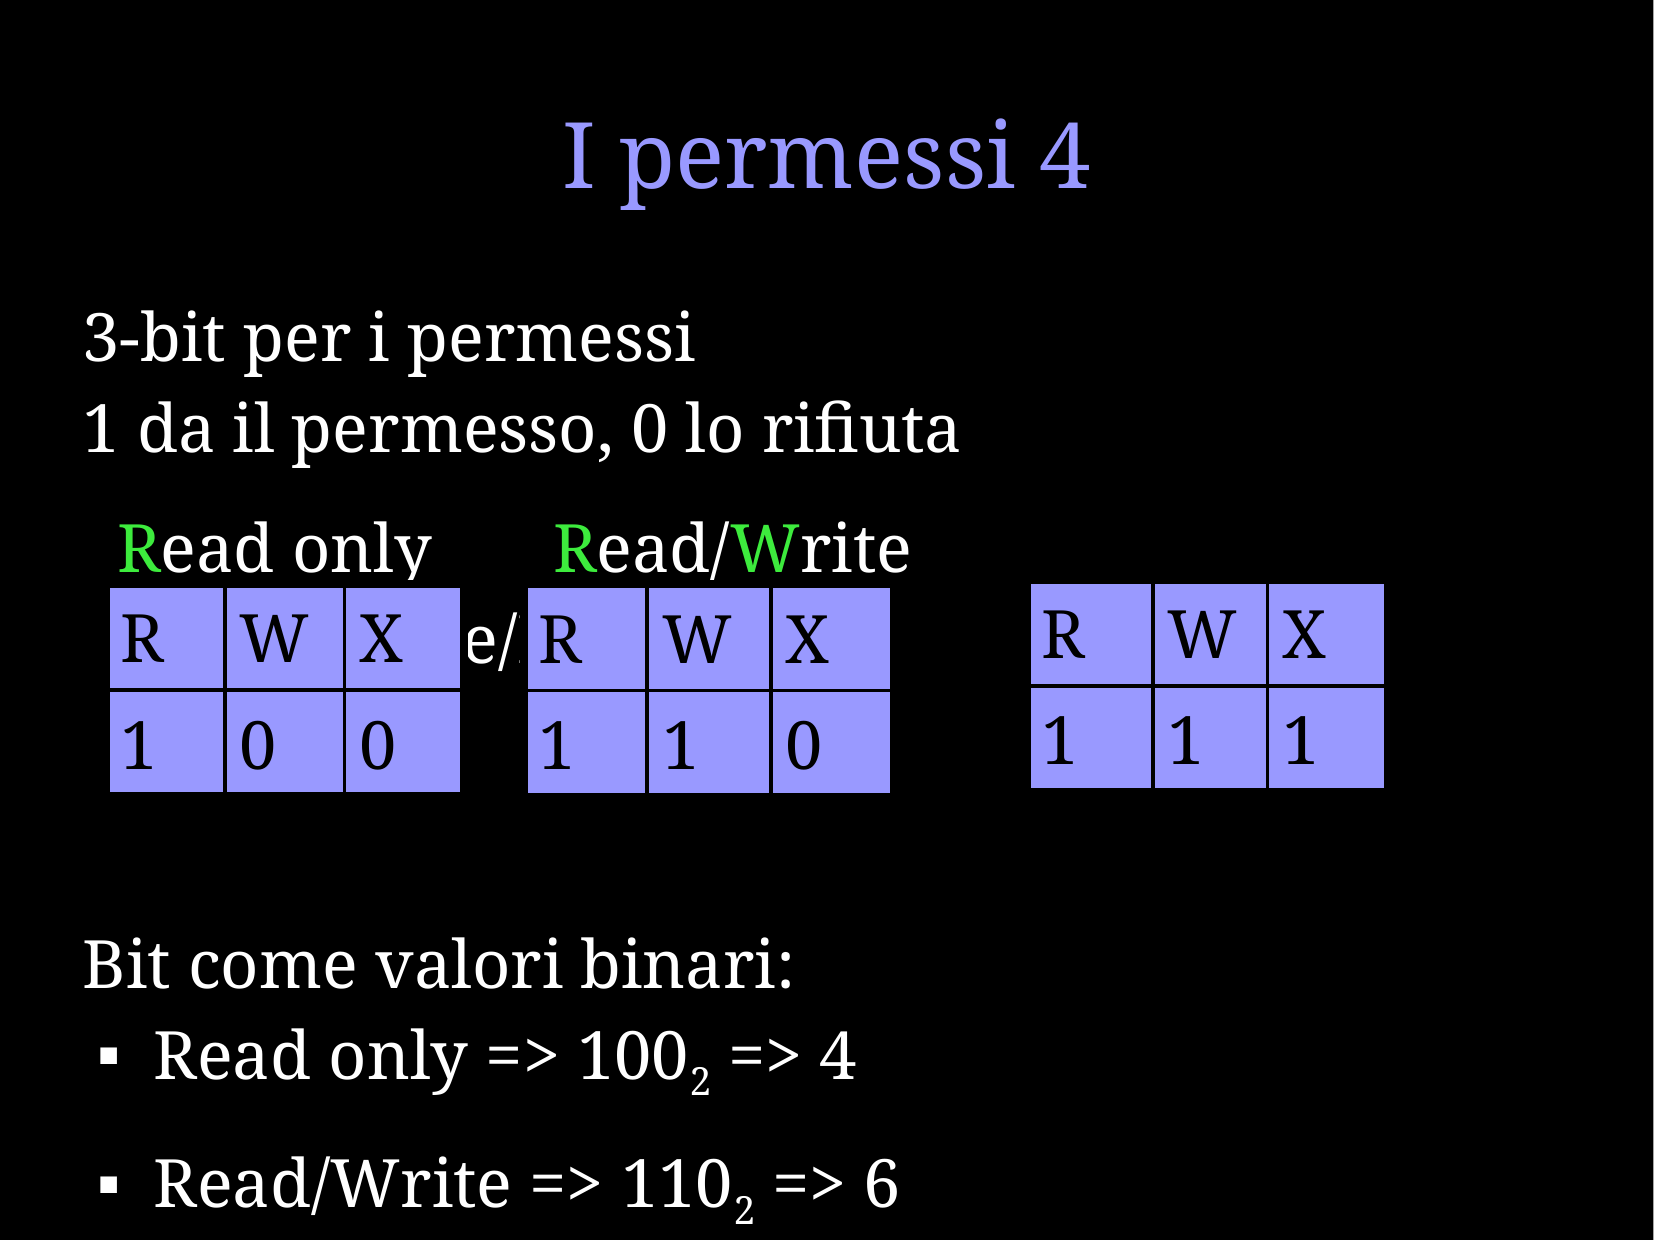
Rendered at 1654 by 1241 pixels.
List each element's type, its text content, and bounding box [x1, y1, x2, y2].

table_header W [227, 588, 343, 688]
table_cell 1 [1031, 688, 1151, 788]
table_header W [649, 588, 769, 689]
table_header W [1155, 584, 1266, 684]
table_cell 1 [649, 692, 769, 793]
table_header X [1269, 584, 1384, 684]
table_header X [773, 588, 890, 689]
table_header R [1031, 584, 1151, 684]
title I permessi 4 [82, 56, 1571, 250]
table_header X [346, 588, 460, 688]
table_cell 1 [1155, 688, 1266, 788]
table_cell 0 [773, 692, 890, 793]
table_header R [110, 588, 223, 688]
list 3-bit per i permessi 1 da il permesso, 0 lo rifiuta Read only Read/Write Read/Write/Execute Bit come valori binari: Read only => 1002 => 4 Read/Write => 1102 => 6 Read/Write/Execute => 1112 => 7 [82, 290, 1571, 1220]
table_cell 0 [346, 692, 460, 792]
table_cell 1 [528, 692, 645, 793]
table_cell 1 [1269, 688, 1384, 788]
table_cell 0 [227, 692, 343, 792]
table_cell 1 [110, 692, 223, 792]
table_header R [528, 588, 645, 689]
